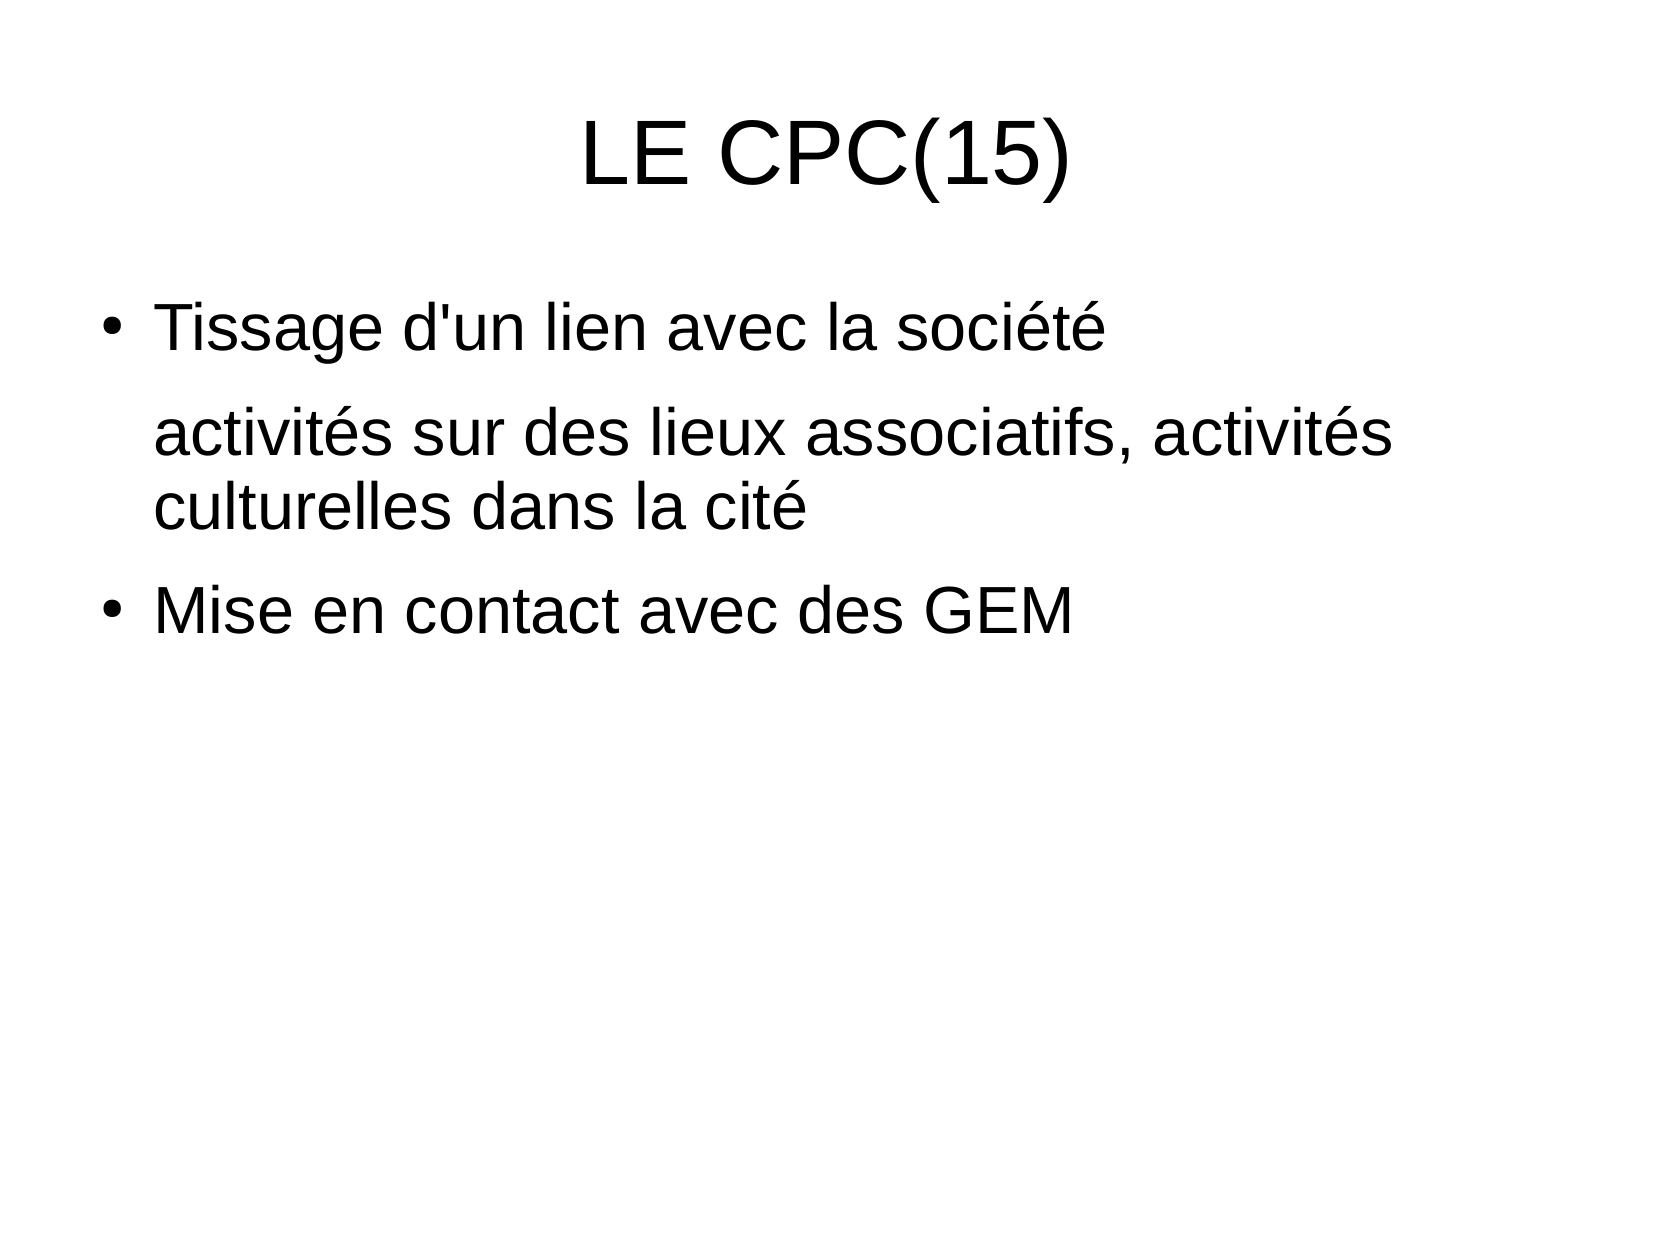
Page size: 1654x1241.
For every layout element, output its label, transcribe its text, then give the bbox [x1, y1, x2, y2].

title LE CPC(15) [82, 49, 1571, 257]
list Tissage d'un lien avec la société activités sur des lieux associatifs, activités culturelles dans la cité Mise en contact avec des GEM [82, 290, 1571, 1109]
